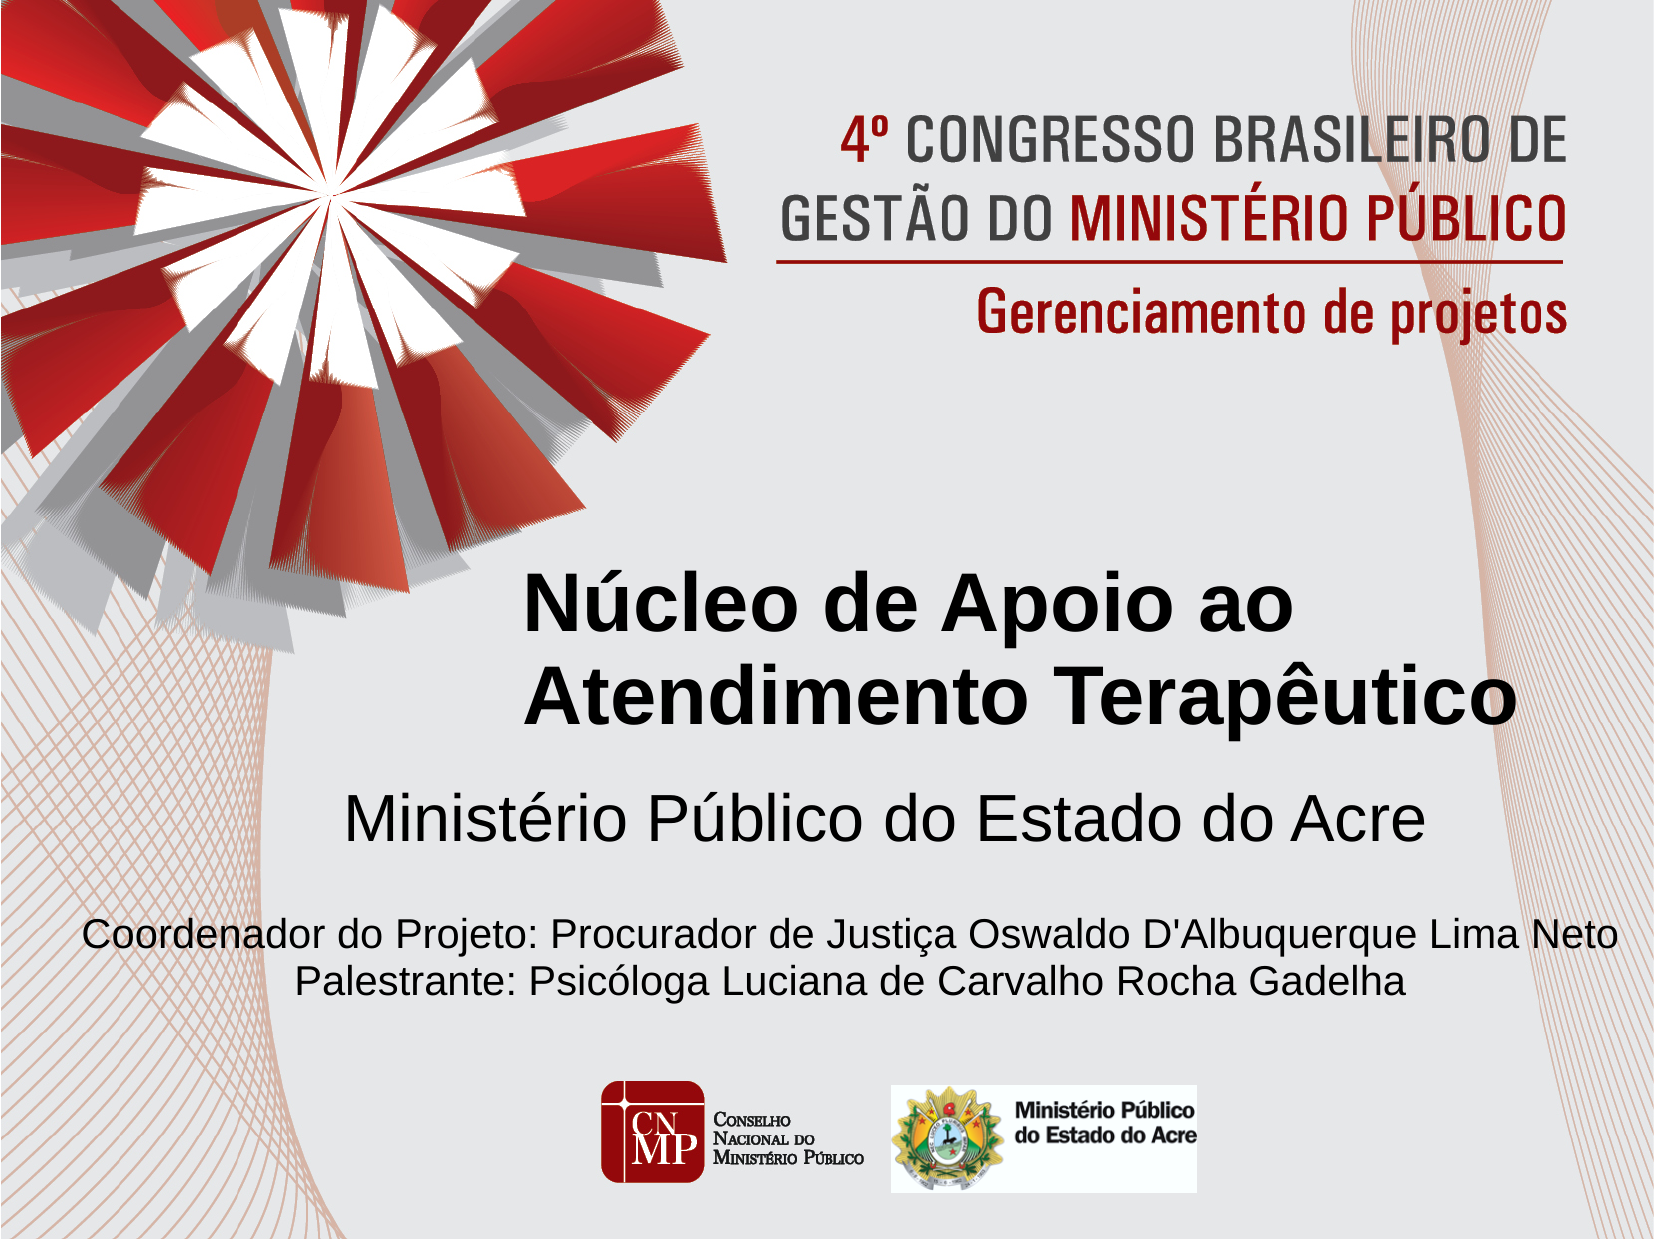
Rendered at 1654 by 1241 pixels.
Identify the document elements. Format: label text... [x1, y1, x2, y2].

text_box Ministério Público do Estado do Acre [328, 773, 1455, 866]
text_box Coordenador do Projeto: Procurador de Justiça Oswaldo D'Albuquerque Lima Neto Palestrante: Psicóloga Luciana de Carvalho Rocha Gadelha [61, 903, 1641, 1016]
text_box Núcleo de Apoio ao Atendimento Terapêutico [507, 549, 1547, 758]
picture [1, 0, 1654, 1239]
